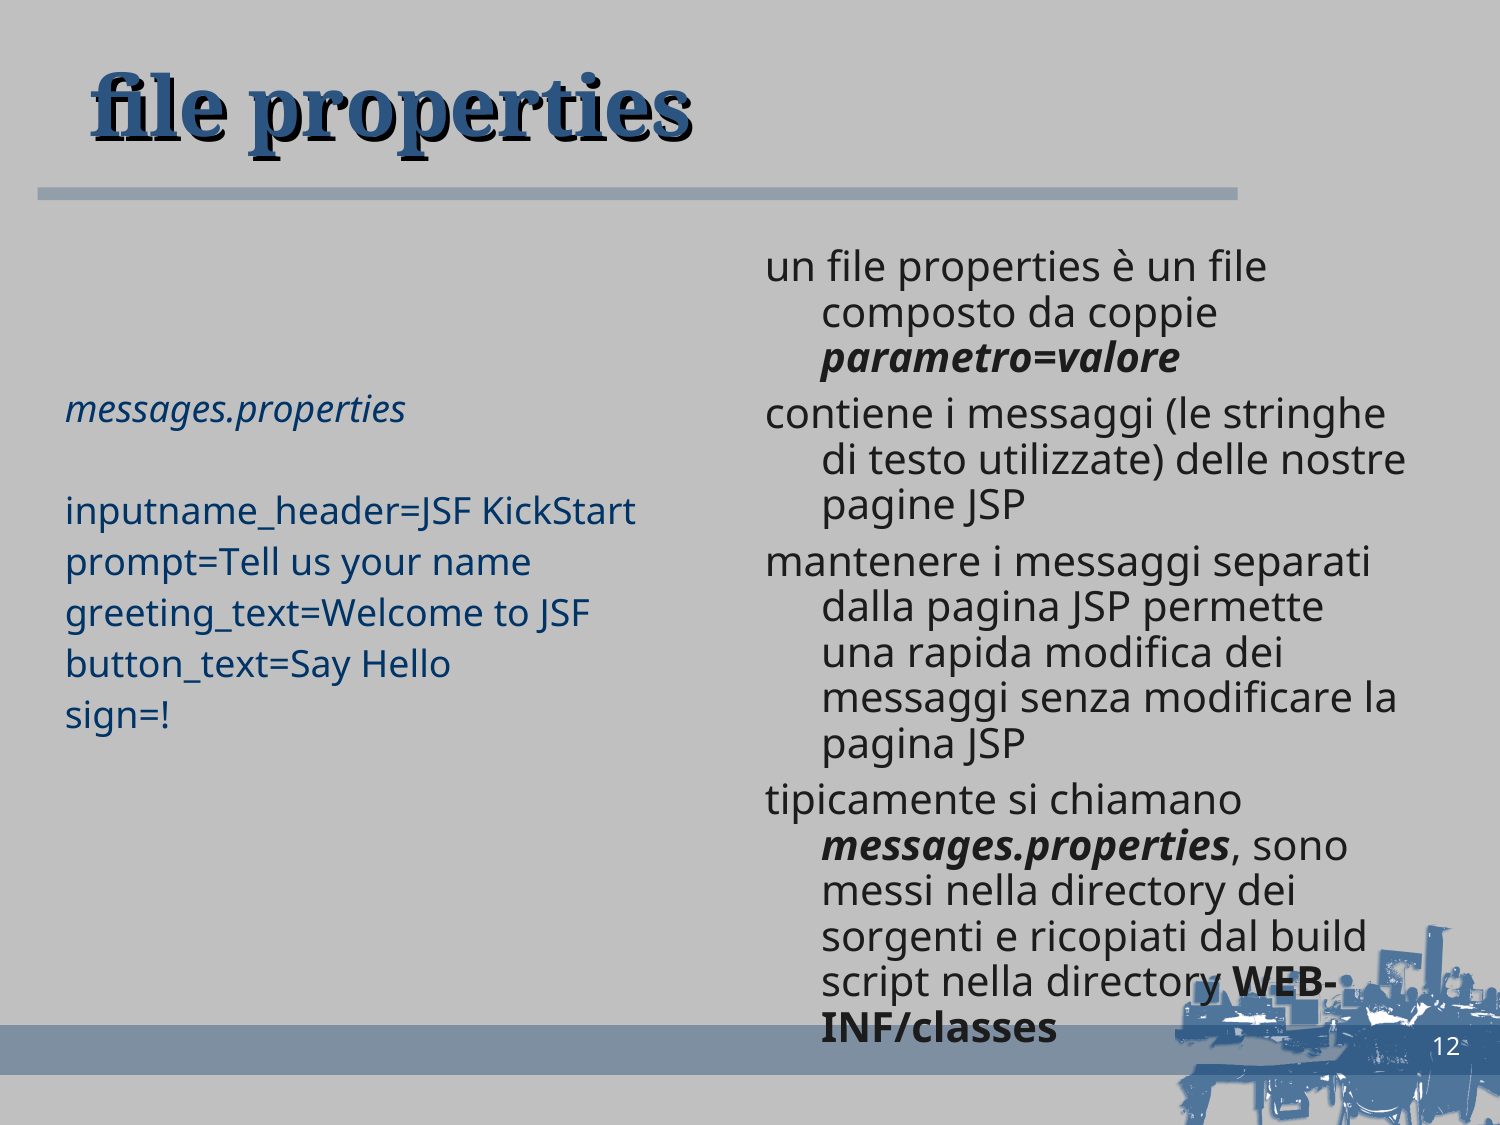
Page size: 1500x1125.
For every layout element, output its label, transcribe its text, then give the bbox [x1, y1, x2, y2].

list un file properties è un file composto da coppie parametro=valore contiene i messaggi (le stringhe di testo utilizzate) delle nostre pagine JSP mantenere i messaggi separati dalla pagina JSP permette una rapida modifica dei messaggi senza modificare la pagina JSP tipicamente si chiamano messages.properties, sono messi nella directory dei sorgenti e ricopiati dal build script nella directory WEB-INF/classes [750, 237, 1426, 1006]
text_box messages.properties inputname_header=JSF KickStart prompt=Tell us your name greeting_text=Welcome to JSF button_text=Say Hello sign=! [49, 374, 798, 748]
title file properties [75, 35, 1426, 174]
